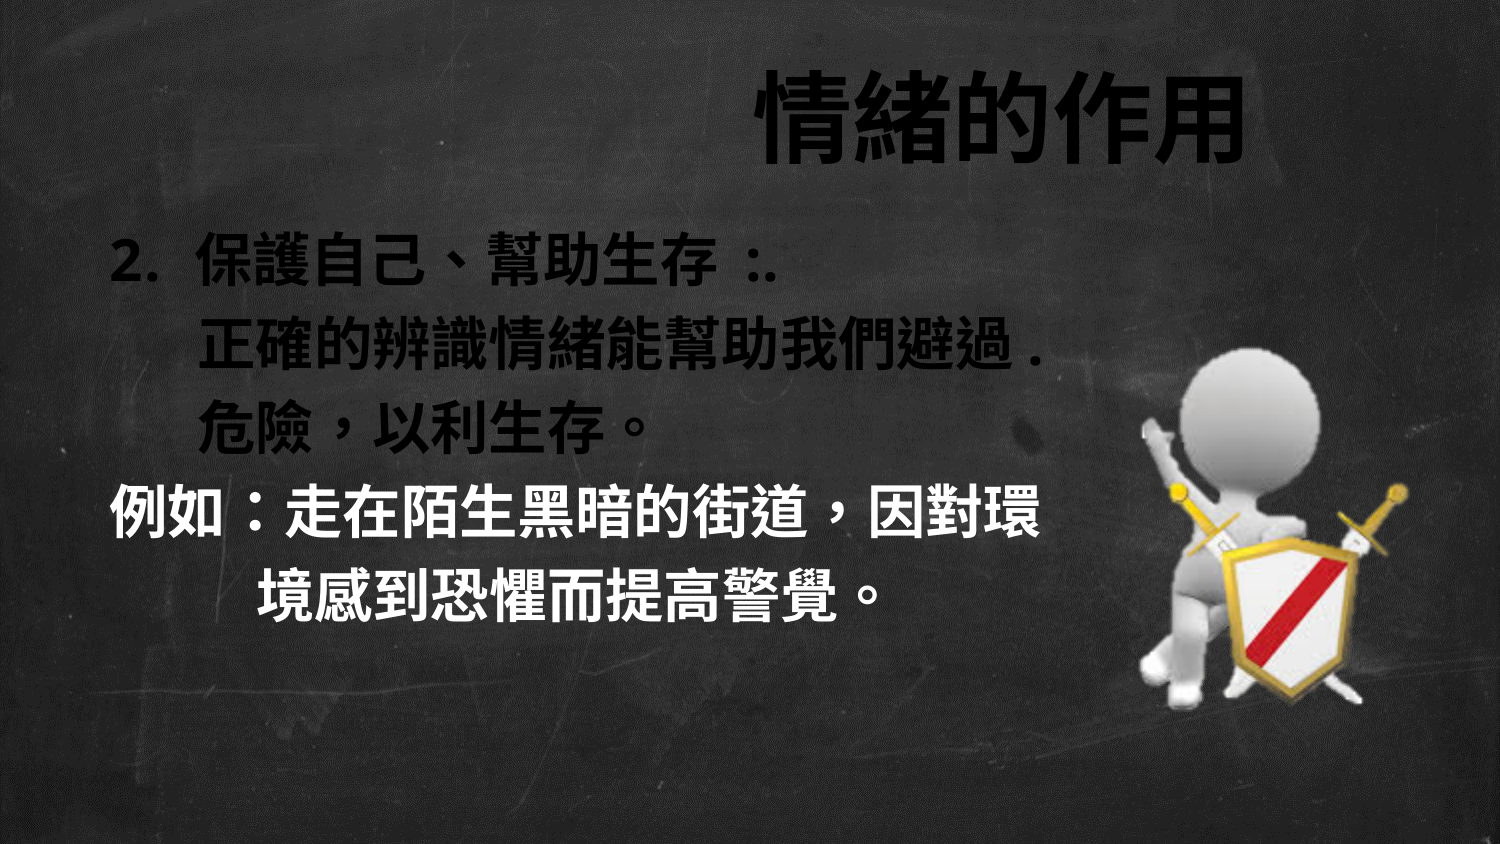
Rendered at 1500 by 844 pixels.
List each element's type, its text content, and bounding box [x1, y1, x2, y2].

text_box 情緒的作用 [737, 47, 1399, 185]
text_box 保護自己、幫助生存 :. 正確的辨識情緒能幫助我們避過.危險，以利生存。 例如：走在陌生黑暗的街道，因對環 境感到恐懼而提高警覺。 [95, 202, 1071, 637]
picture [1023, 335, 1500, 740]
